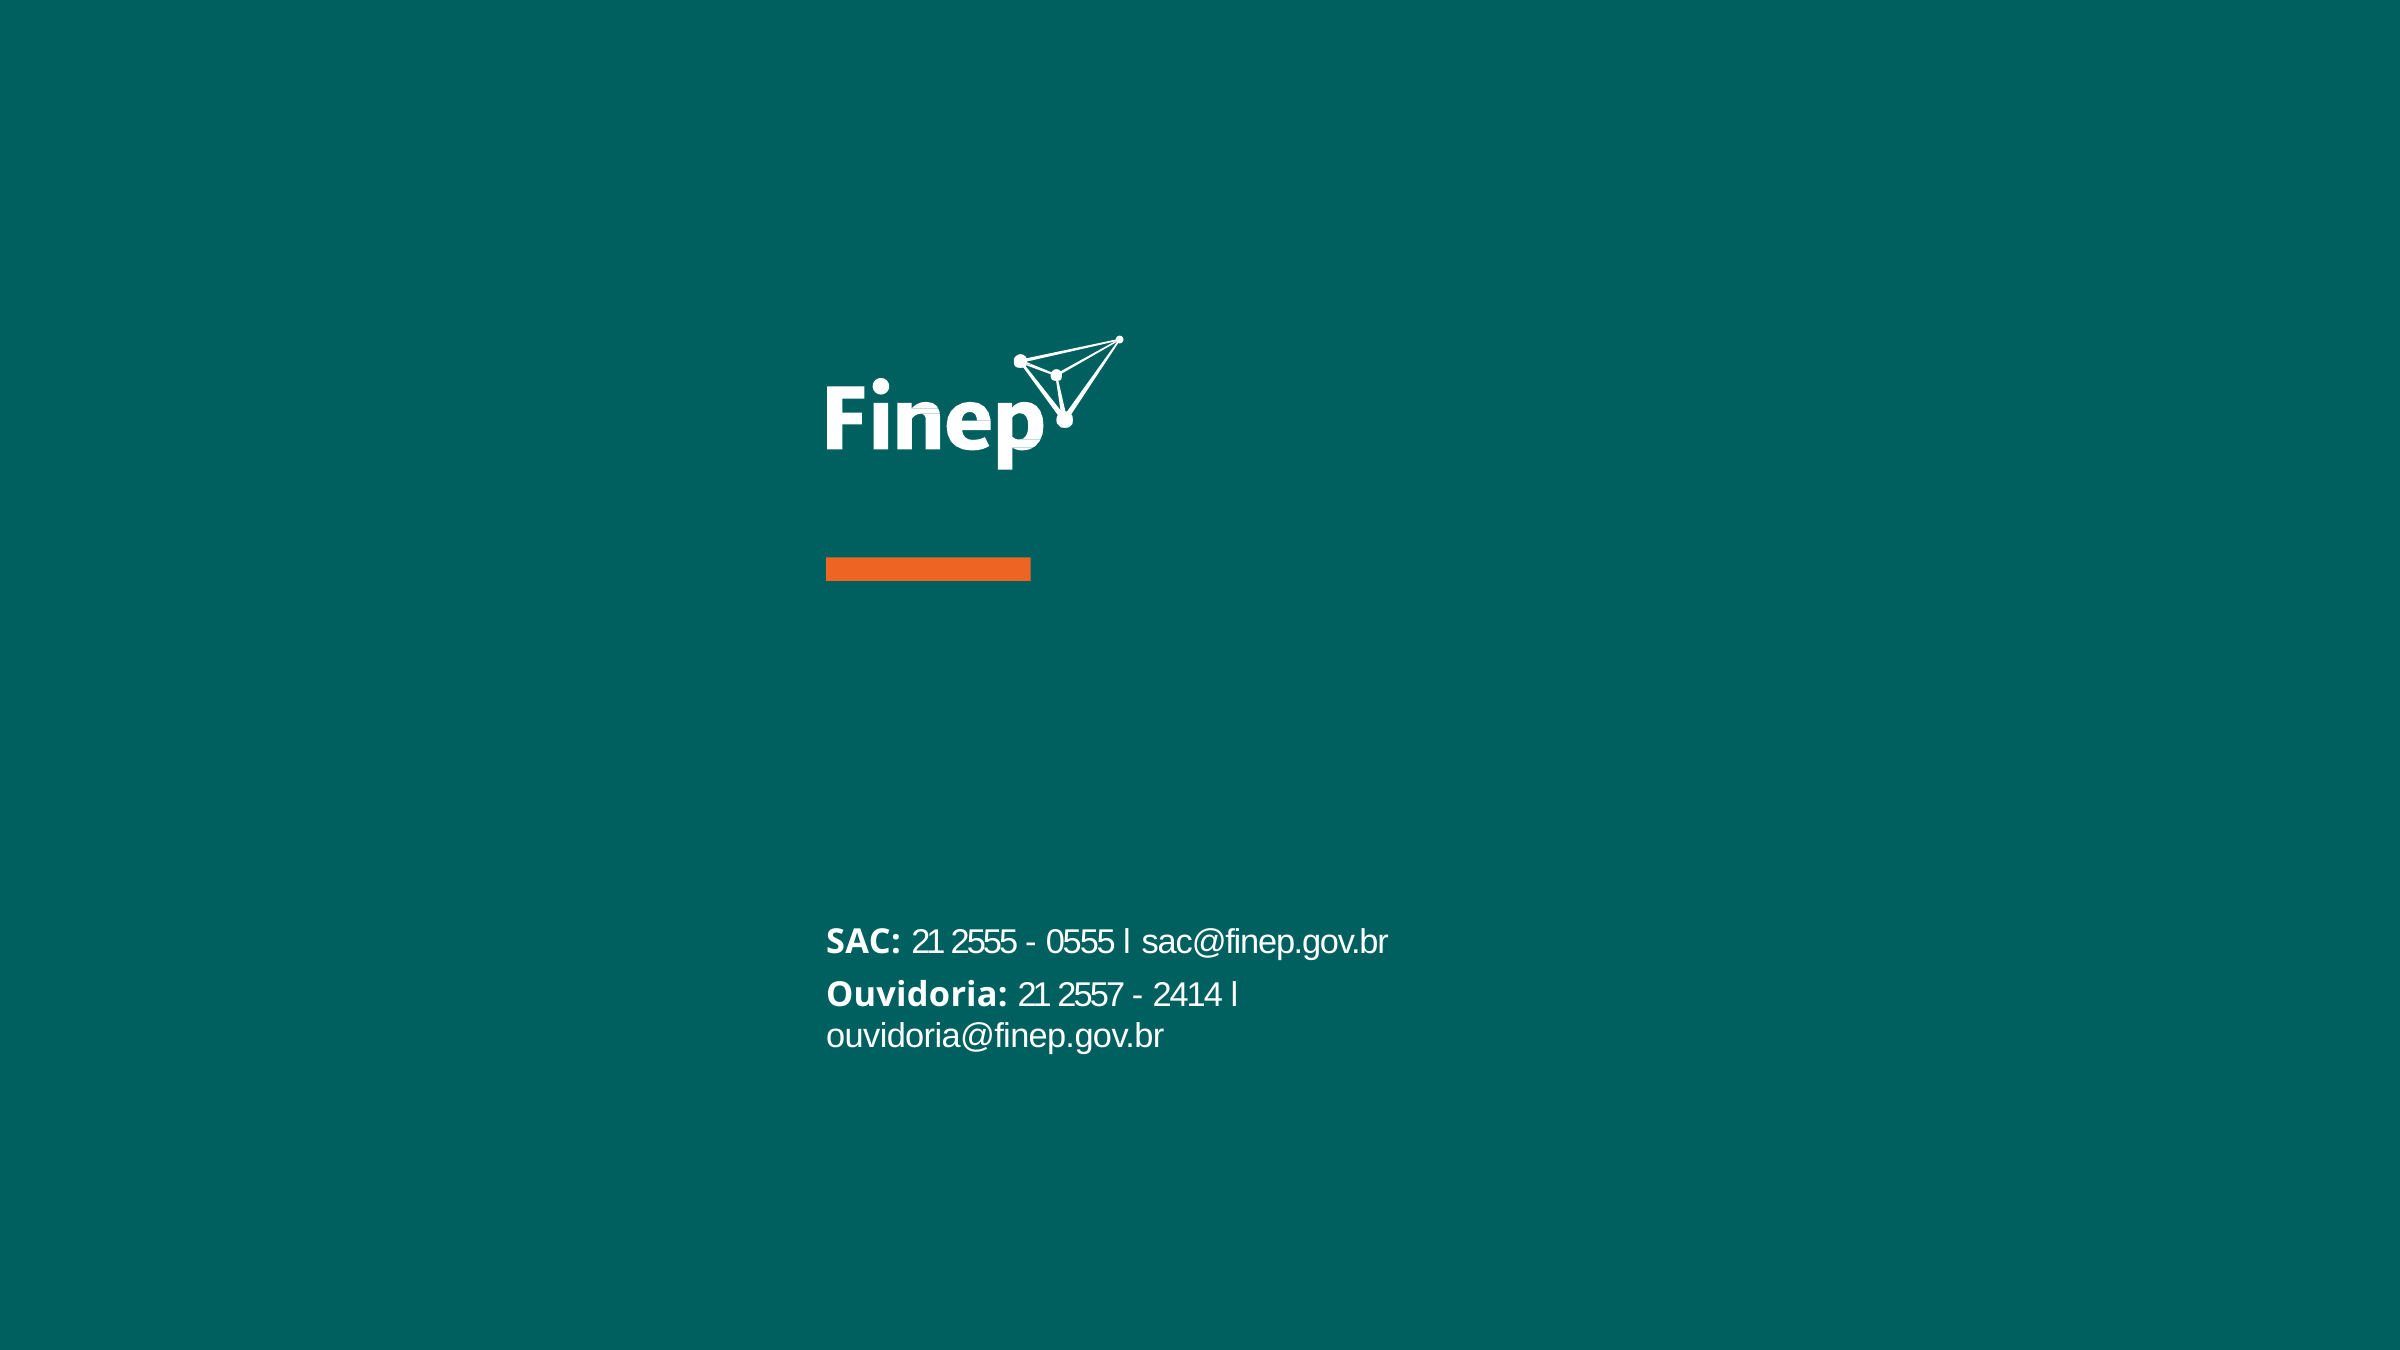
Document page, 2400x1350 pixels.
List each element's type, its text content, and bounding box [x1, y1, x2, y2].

text_box [0, 0, 2400, 1350]
text_box SAC: 21 2555 - 0555 l sac@finep.gov.br Ouvidoria: 21 2557 - 2414 l ouvidoria@finep.gov.br [824, 904, 1574, 1015]
